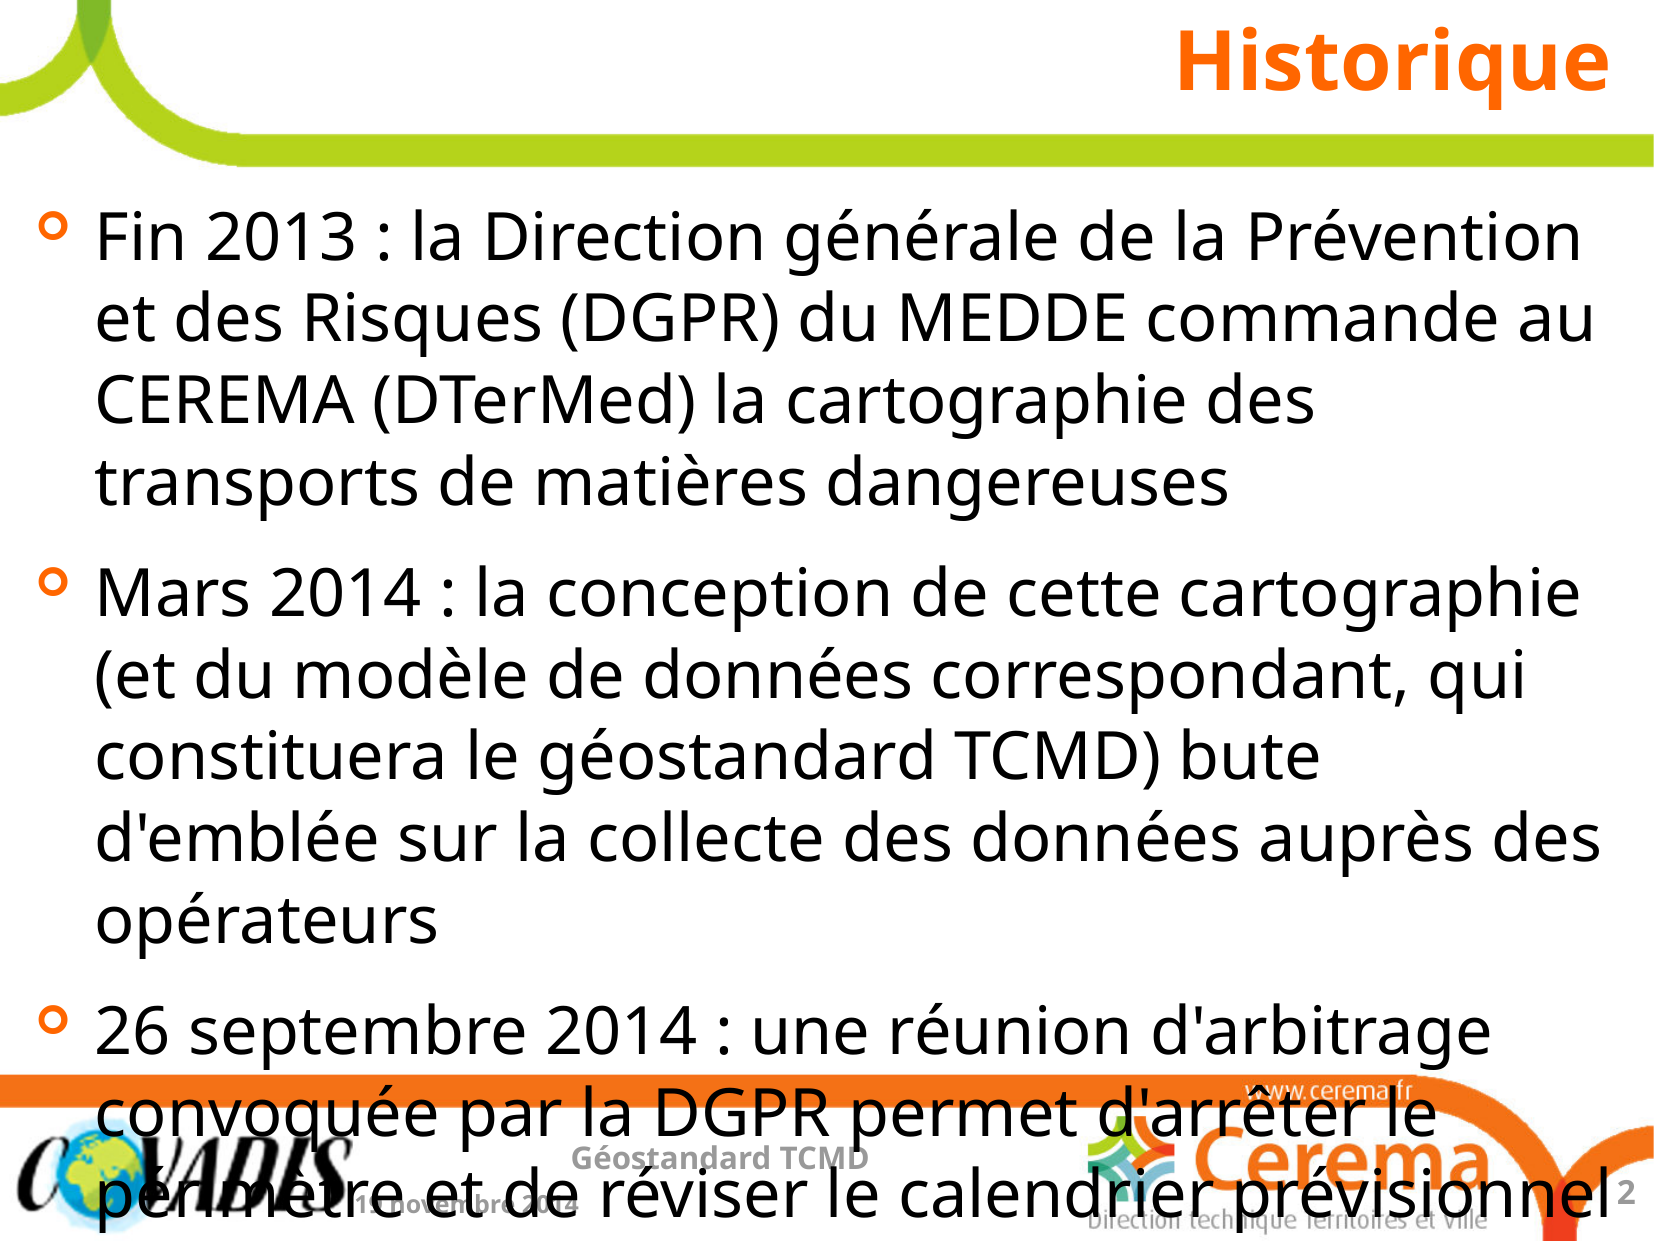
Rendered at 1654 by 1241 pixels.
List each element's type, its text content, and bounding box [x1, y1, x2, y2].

list Fin 2013 : la Direction générale de la Prévention et des Risques (DGPR) du MEDDE commande au CEREMA (DTerMed) la cartographie des transports de matières dangereuses Mars 2014 : la conception de cette cartographie (et du modèle de données correspondant, qui constituera le géostandard TCMD) bute d'emblée sur la collecte des données auprès des opérateurs 26 septembre 2014 : une réunion d'arbitrage convoquée par la DGPR permet d'arrêter le périmètre et de réviser le calendrier prévisionnel d'élaboration du géostandard [35, 194, 1619, 1046]
title Historique [177, 0, 1613, 172]
picture [0, 0, 1654, 1241]
